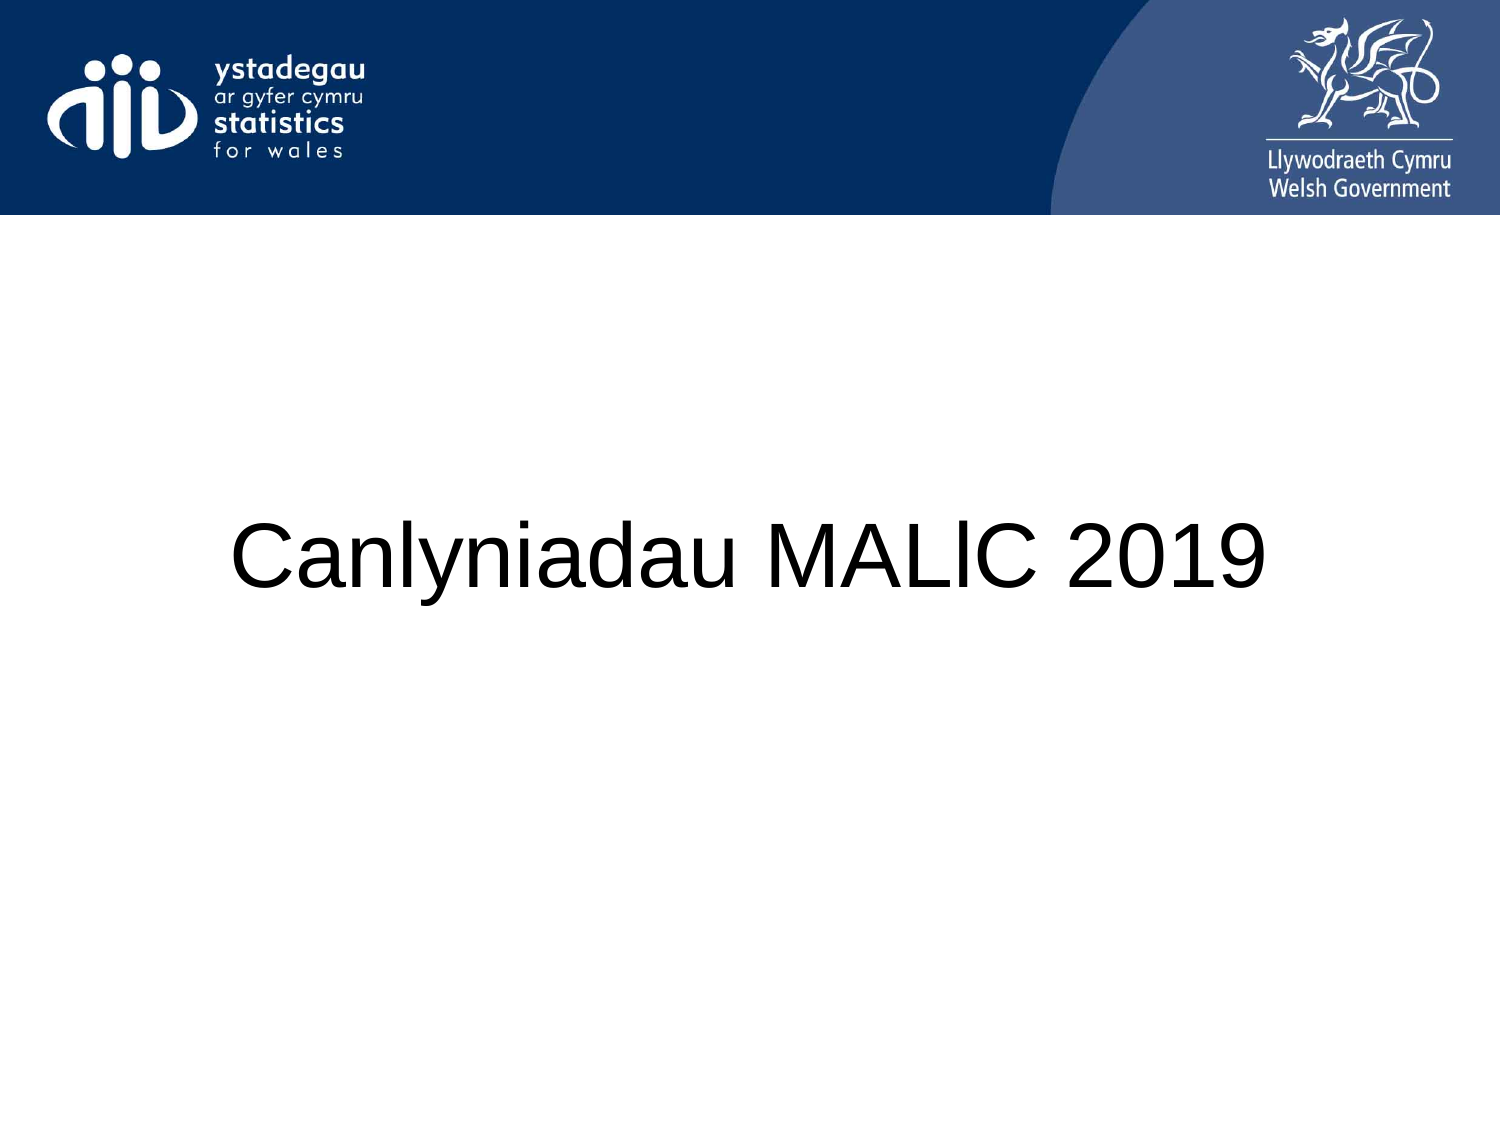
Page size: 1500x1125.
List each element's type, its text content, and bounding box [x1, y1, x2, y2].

picture [0, 0, 1500, 215]
text_box Canlyniadau MALlC 2019 [214, 489, 1285, 614]
